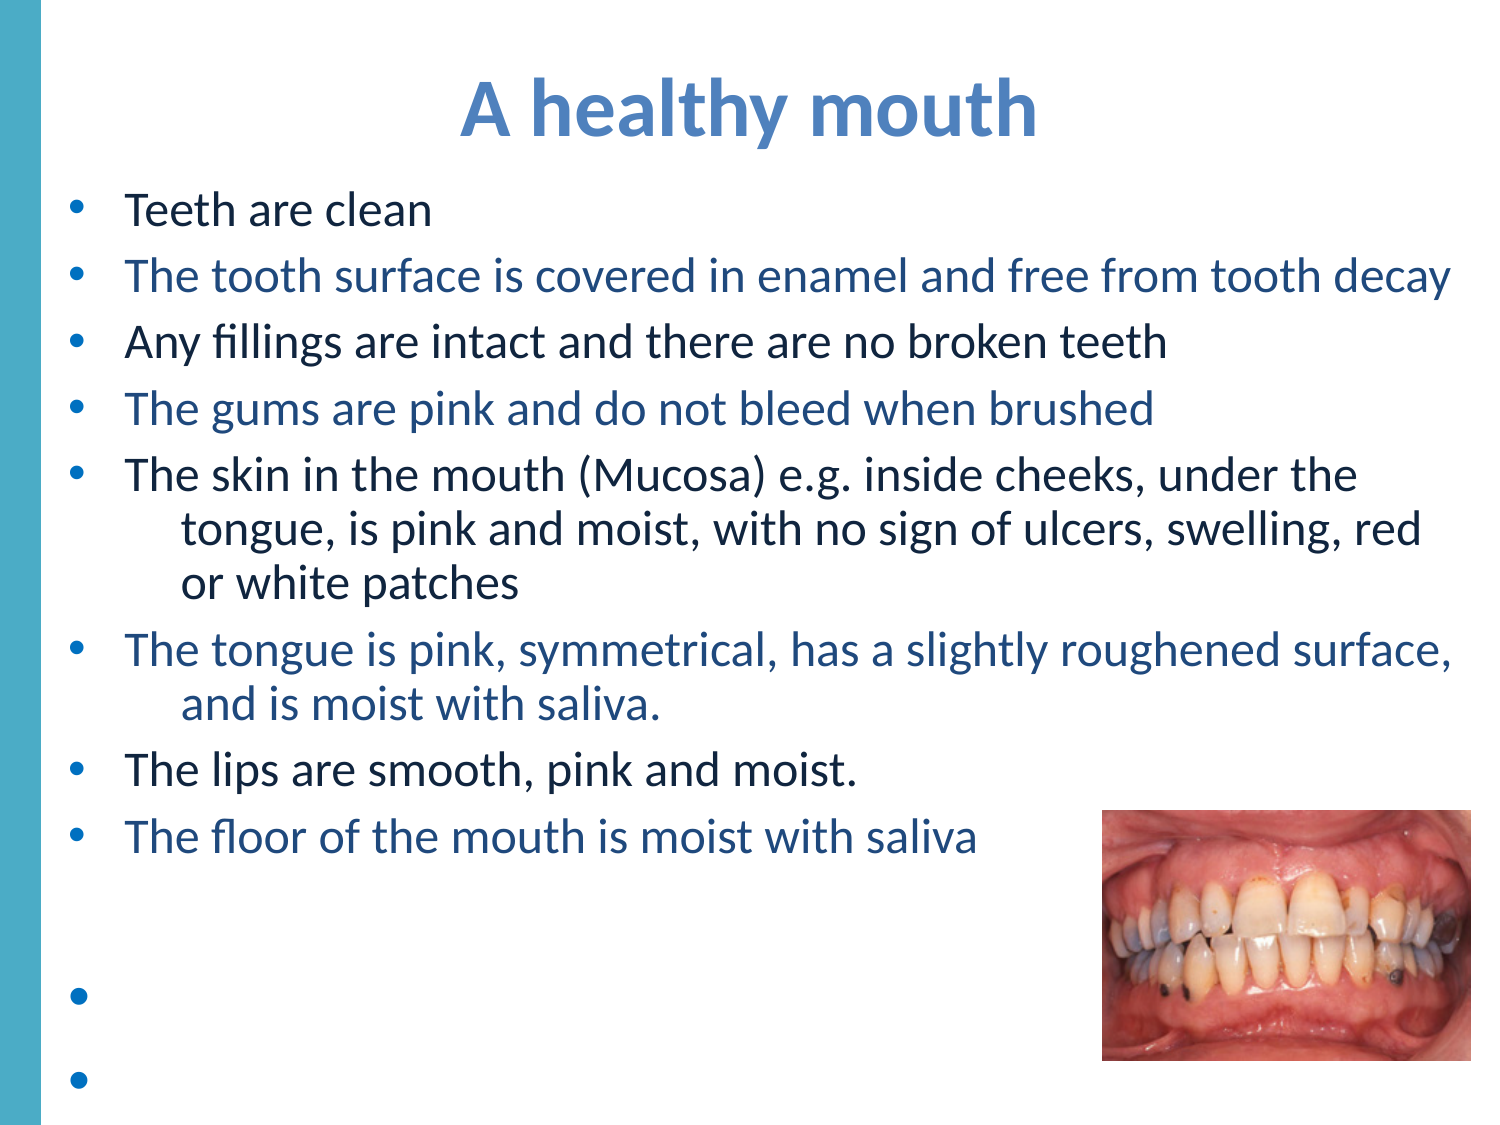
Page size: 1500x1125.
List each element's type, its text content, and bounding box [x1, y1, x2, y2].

list Teeth are clean The tooth surface is covered in enamel and free from tooth decay Any fillings are intact and there are no broken teeth The gums are pink and do not bleed when brushed The skin in the mouth (Mucosa) e.g. inside cheeks, under the tongue, is pink and moist, with no sign of ulcers, swelling, red or white patches The tongue is pink, symmetrical, has a slightly roughened surface, and is moist with saliva. The lips are smooth, pink and moist. The floor of the mouth is moist with saliva [53, 175, 1471, 918]
title A healthy mouth [75, 8, 1426, 175]
text_box [0, 0, 41, 1125]
picture [1102, 810, 1471, 1061]
